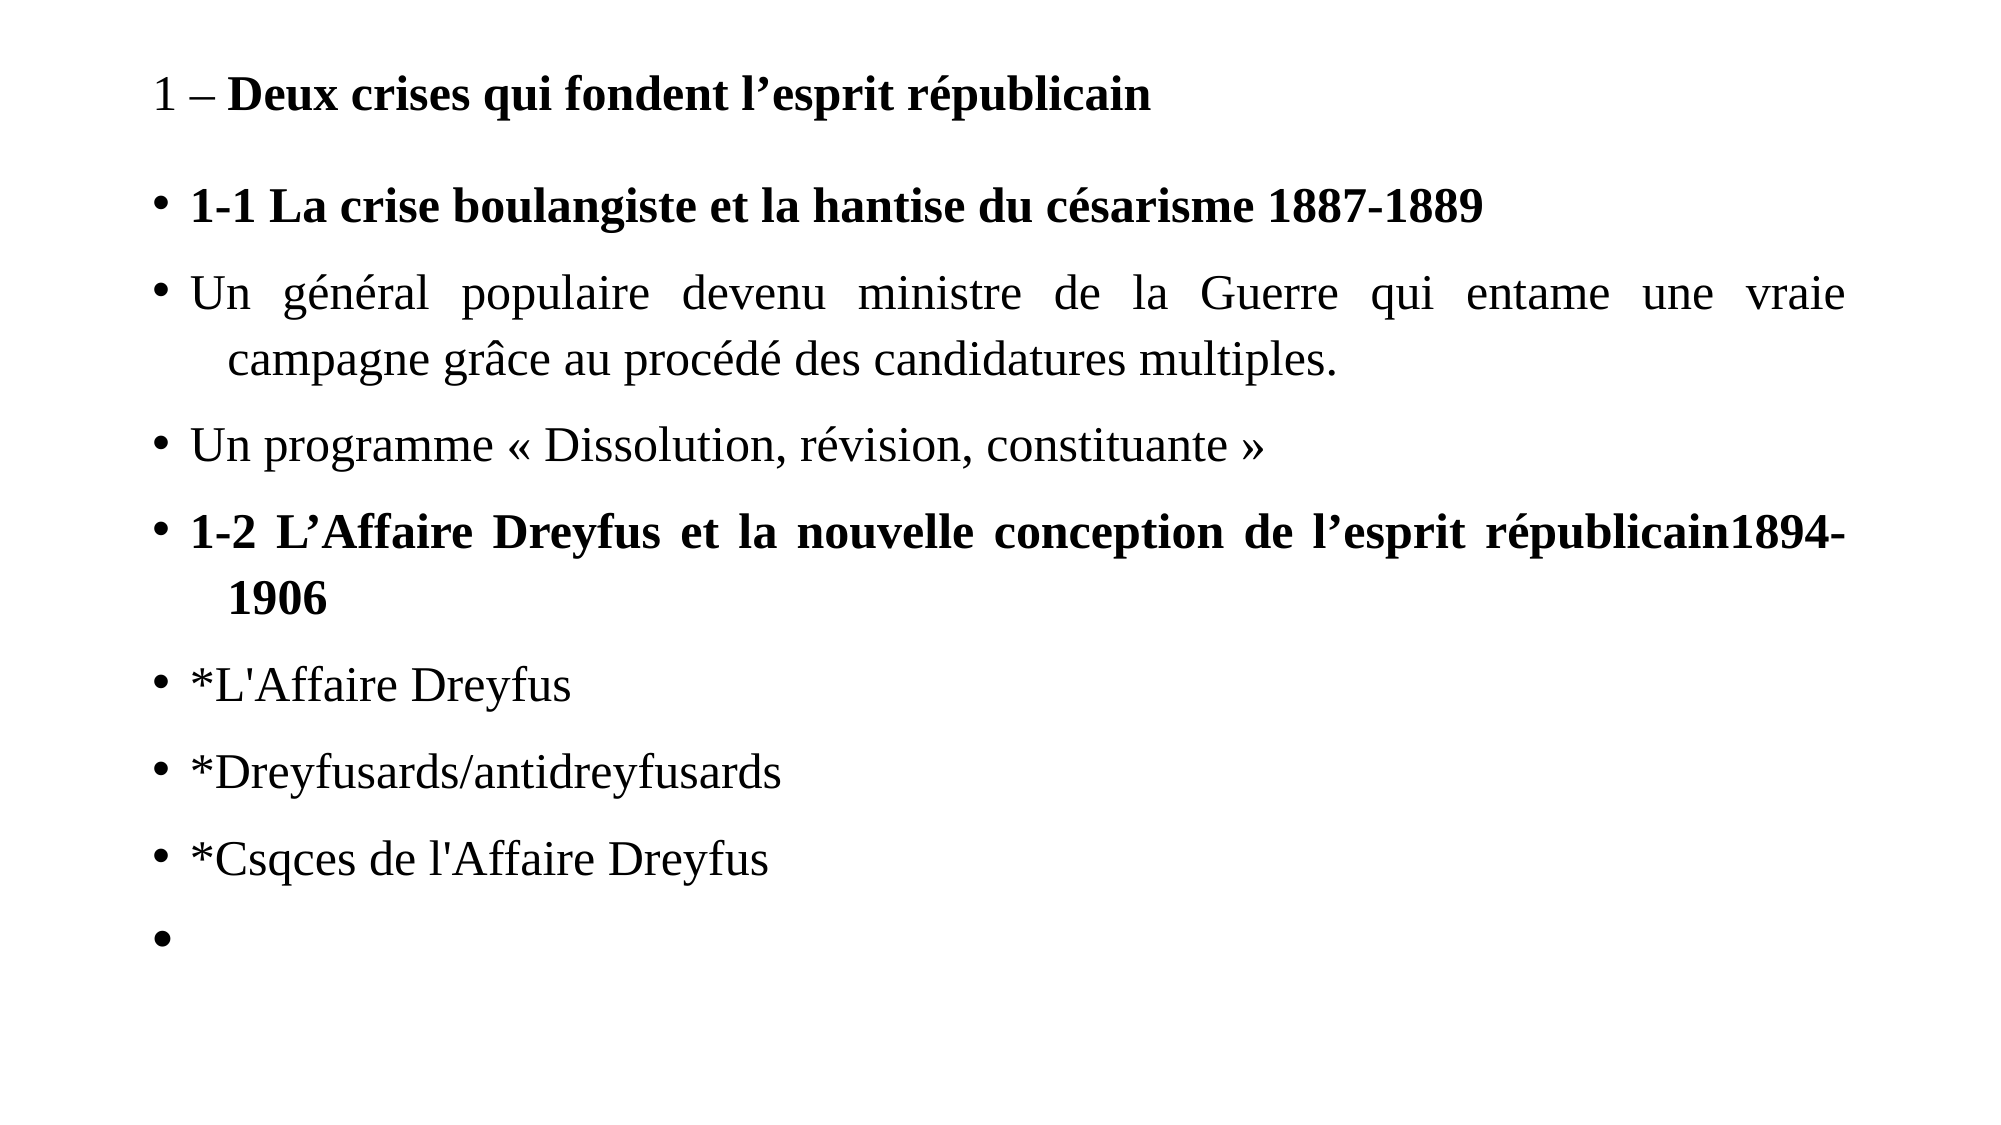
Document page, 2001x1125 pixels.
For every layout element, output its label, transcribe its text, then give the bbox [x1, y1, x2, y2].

title 1 – Deux crises qui fondent l’esprit républicain [137, 59, 1863, 158]
list 1-1 La crise boulangiste et la hantise du césarisme 1887-1889 Un général populaire devenu ministre de la Guerre qui entame une vraie campagne grâce au procédé des candidatures multiples. Un programme « Dissolution, révision, constituante » 1-2 L’Affaire Dreyfus et la nouvelle conception de l’esprit républicain1894-1906 *L'Affaire Dreyfus *Dreyfusards/antidreyfusards *Csqces de l'Affaire Dreyfus [137, 158, 1863, 1014]
